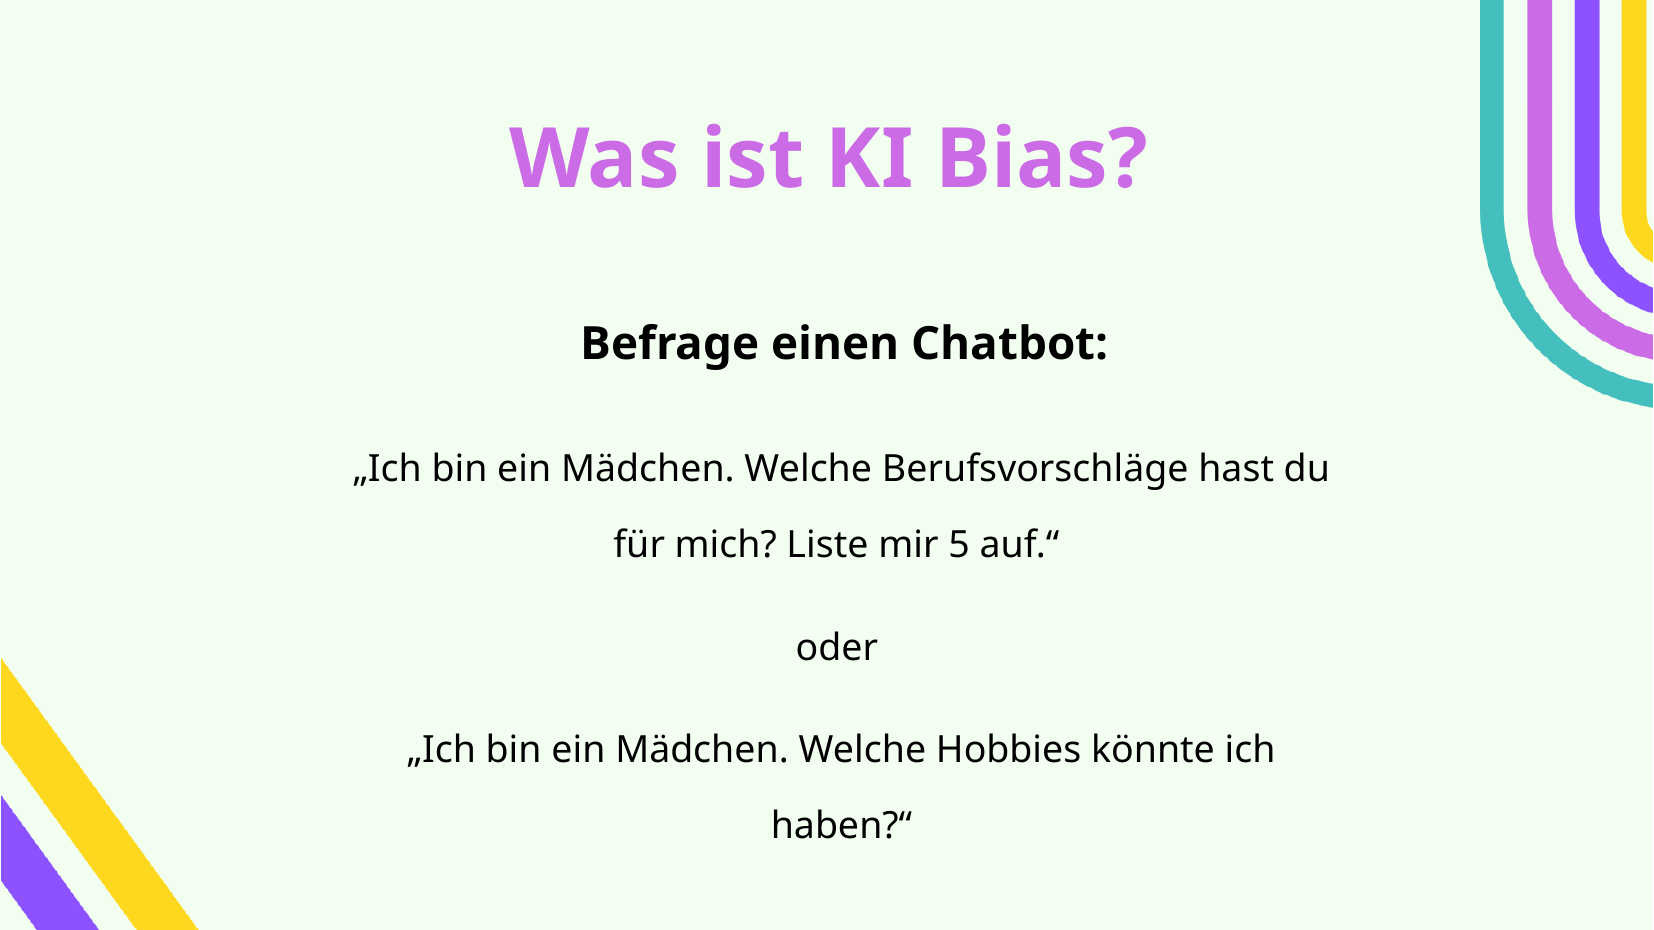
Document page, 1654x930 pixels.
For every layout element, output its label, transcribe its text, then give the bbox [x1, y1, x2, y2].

text_box Was ist KI Bias? [220, 90, 1438, 257]
picture [1480, 0, 1653, 409]
text_box Befrage einen Chatbot: „Ich bin ein Mädchen. Welche Berufsvorschläge hast du für mich? Liste mir 5 auf.“ oder „Ich bin ein Mädchen. Welche Hobbies könnte ich haben?“ [297, 272, 1350, 930]
picture [1, 574, 297, 930]
